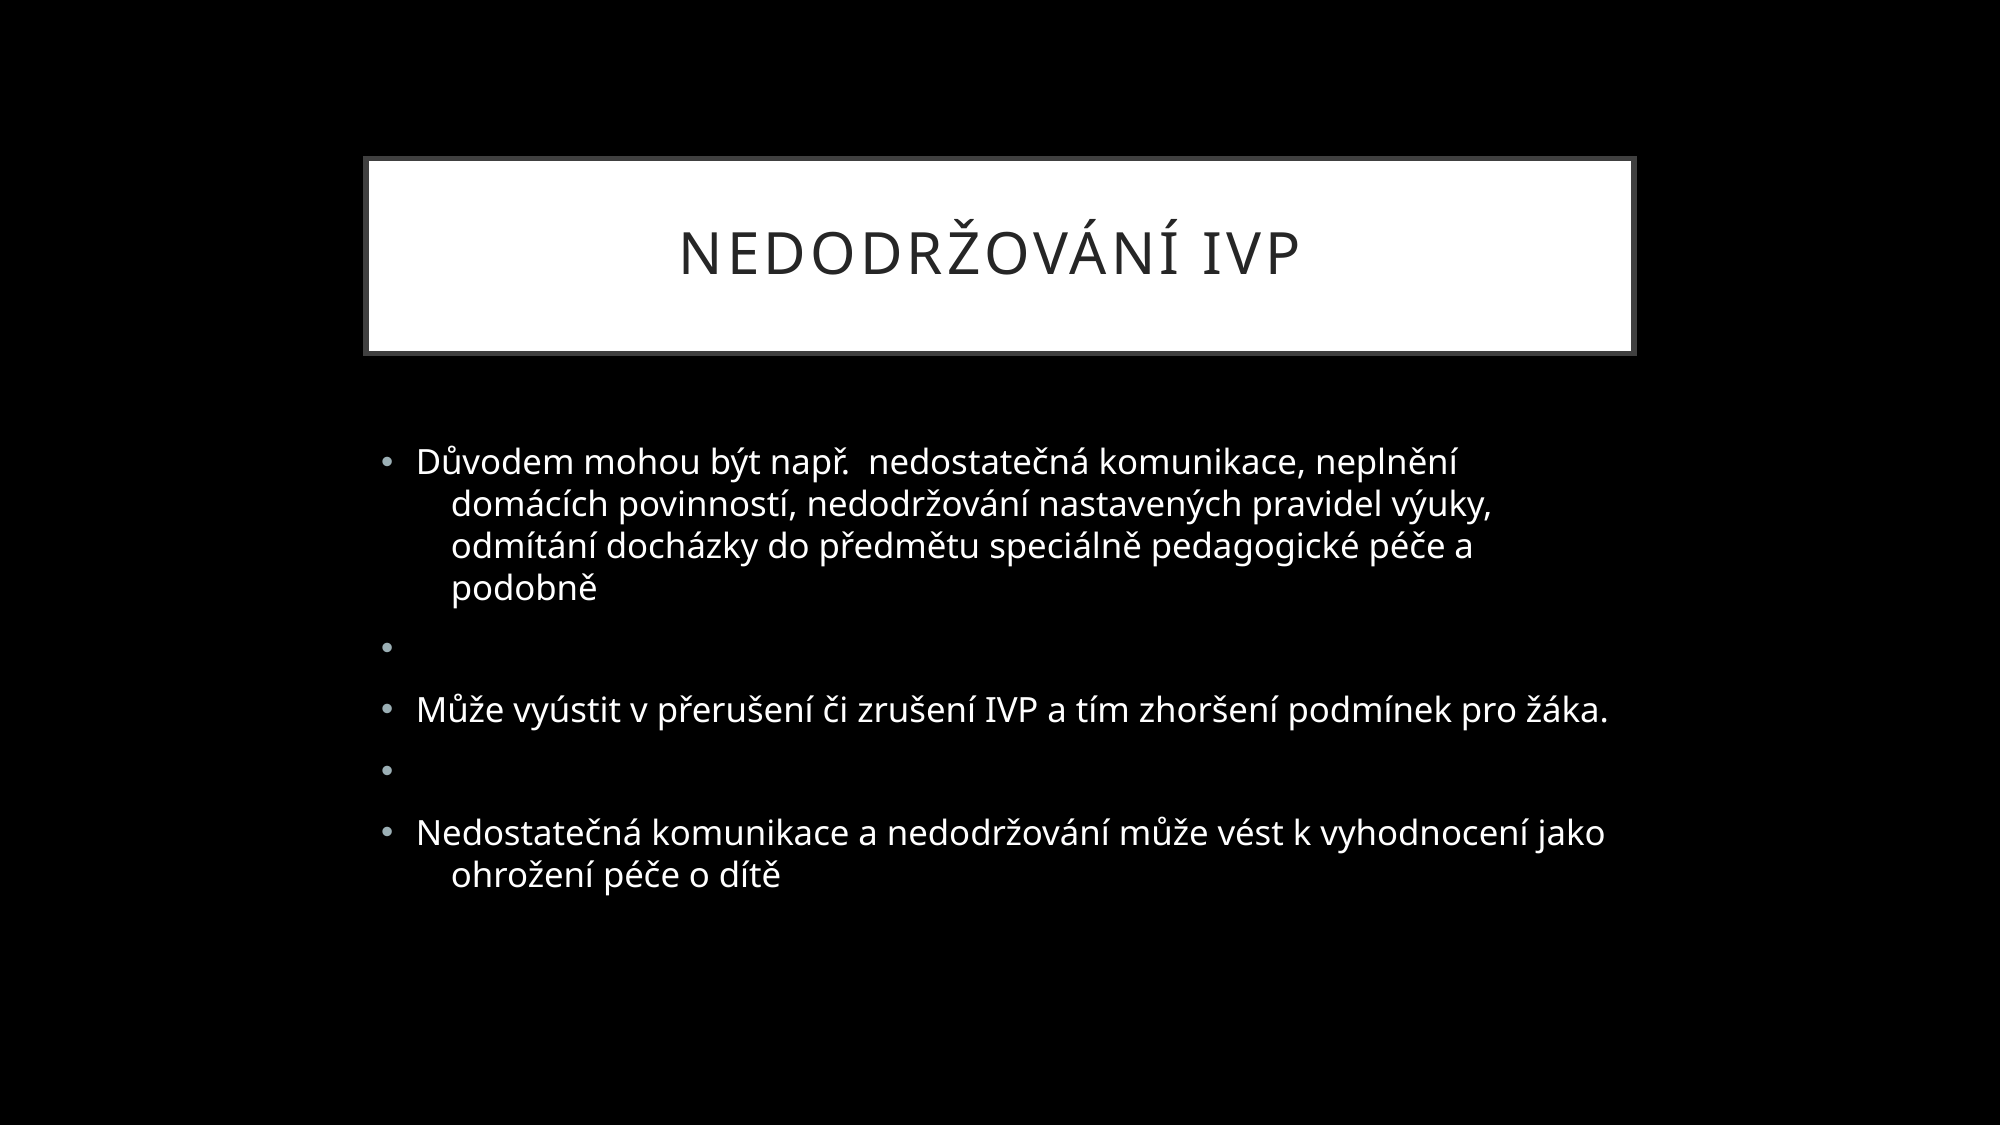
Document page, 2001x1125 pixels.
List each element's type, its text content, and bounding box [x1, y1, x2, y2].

title nedodržování IVP [366, 158, 1634, 354]
list Důvodem mohou být např. nedostatečná komunikace, neplnění domácích povinností, nedodržování nastavených pravidel výuky, odmítání docházky do předmětu speciálně pedagogické péče a podobně Může vyústit v přerušení či zrušení IVP a tím zhoršení podmínek pro žáka. Nedostatečná komunikace a nedodržování může vést k vyhodnocení jako ohrožení péče o dítě [366, 432, 1634, 942]
